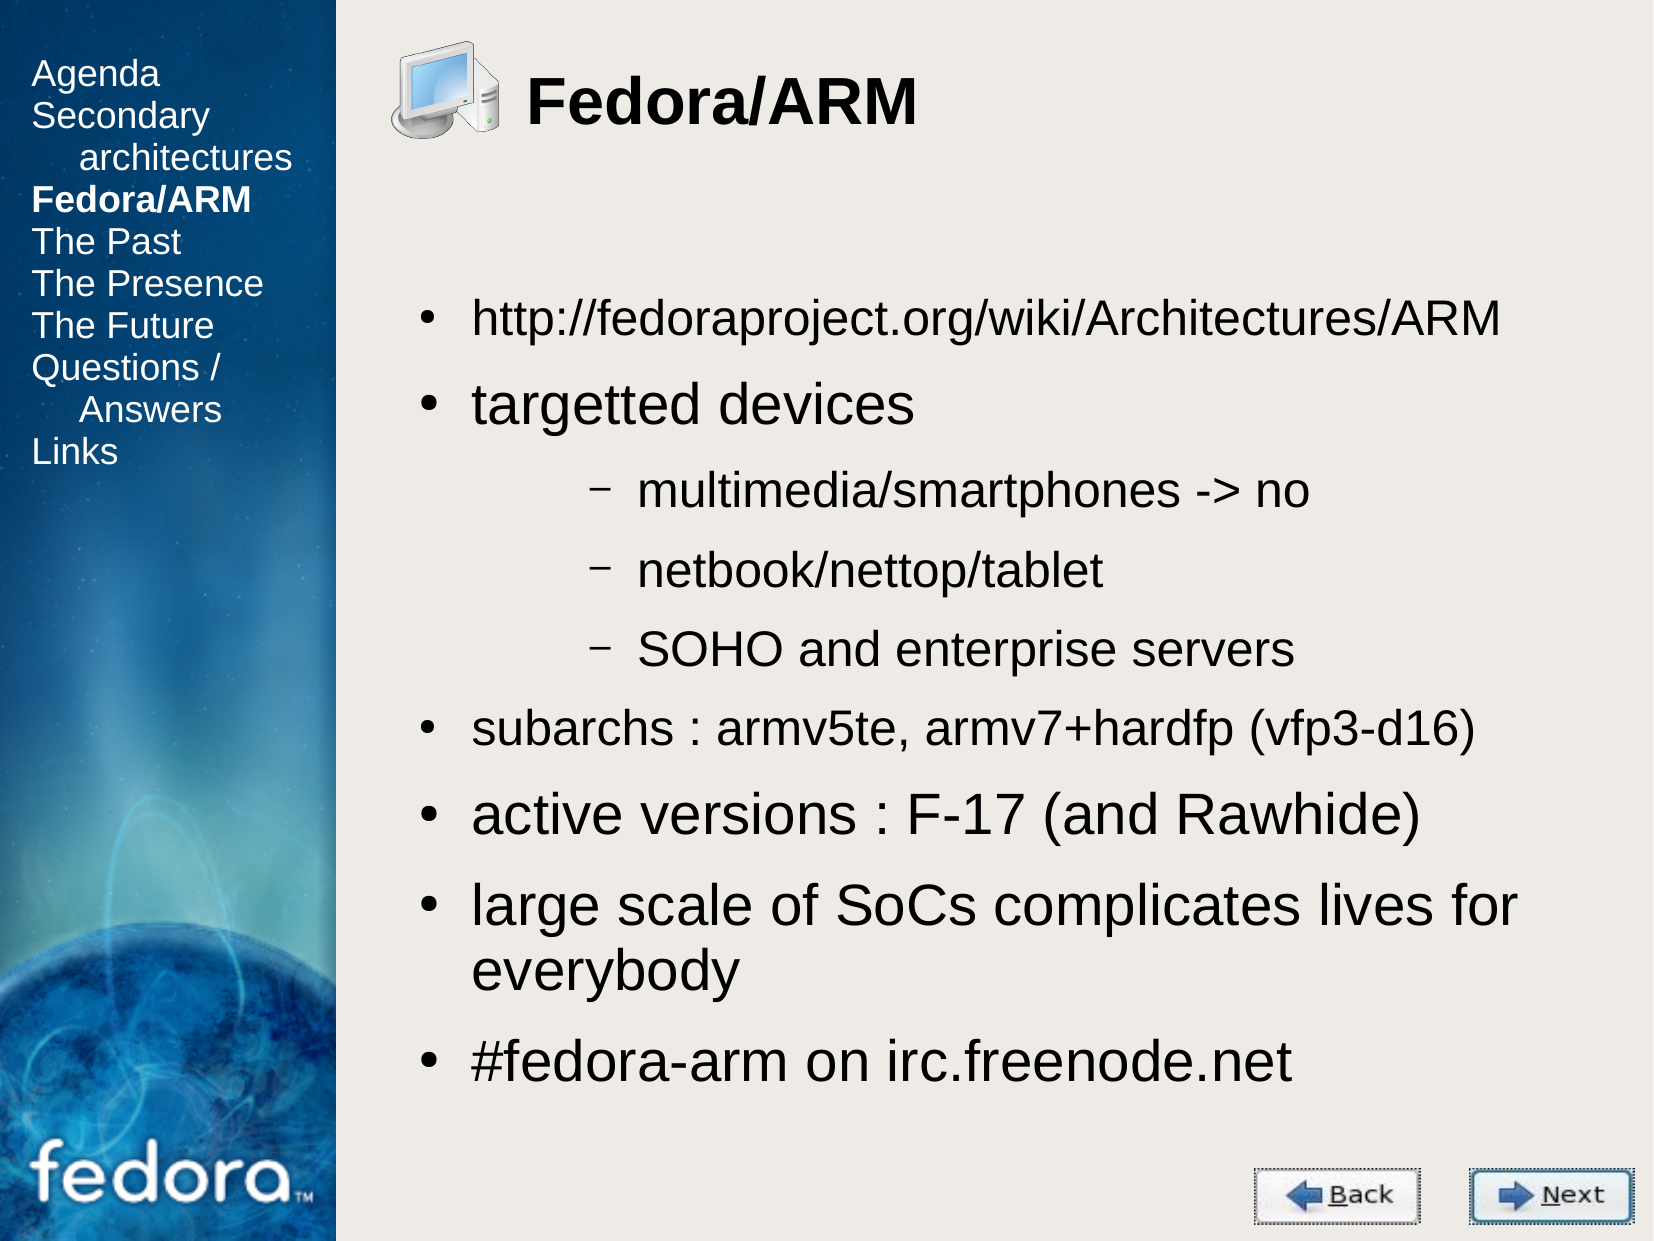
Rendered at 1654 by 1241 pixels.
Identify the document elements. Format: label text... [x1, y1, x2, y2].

text_box Fedora/ARM [511, 56, 1316, 147]
list http://fedoraproject.org/wiki/Architectures/ARM targetted devices multimedia/smartphones -> no netbook/nettop/tablet SOHO and enterprise servers subarchs : armv5te, armv7+hardfp (vfp3-d16) active versions : F-17 (and Rawhide) large scale of SoCs complicates lives for everybody #fedora-arm on irc.freenode.net [400, 290, 1617, 1094]
text_box Agenda Secondary architectures Fedora/ARM The Past The Presence The Future Questions / Answers Links [16, 45, 330, 481]
picture [0, 0, 1654, 1241]
